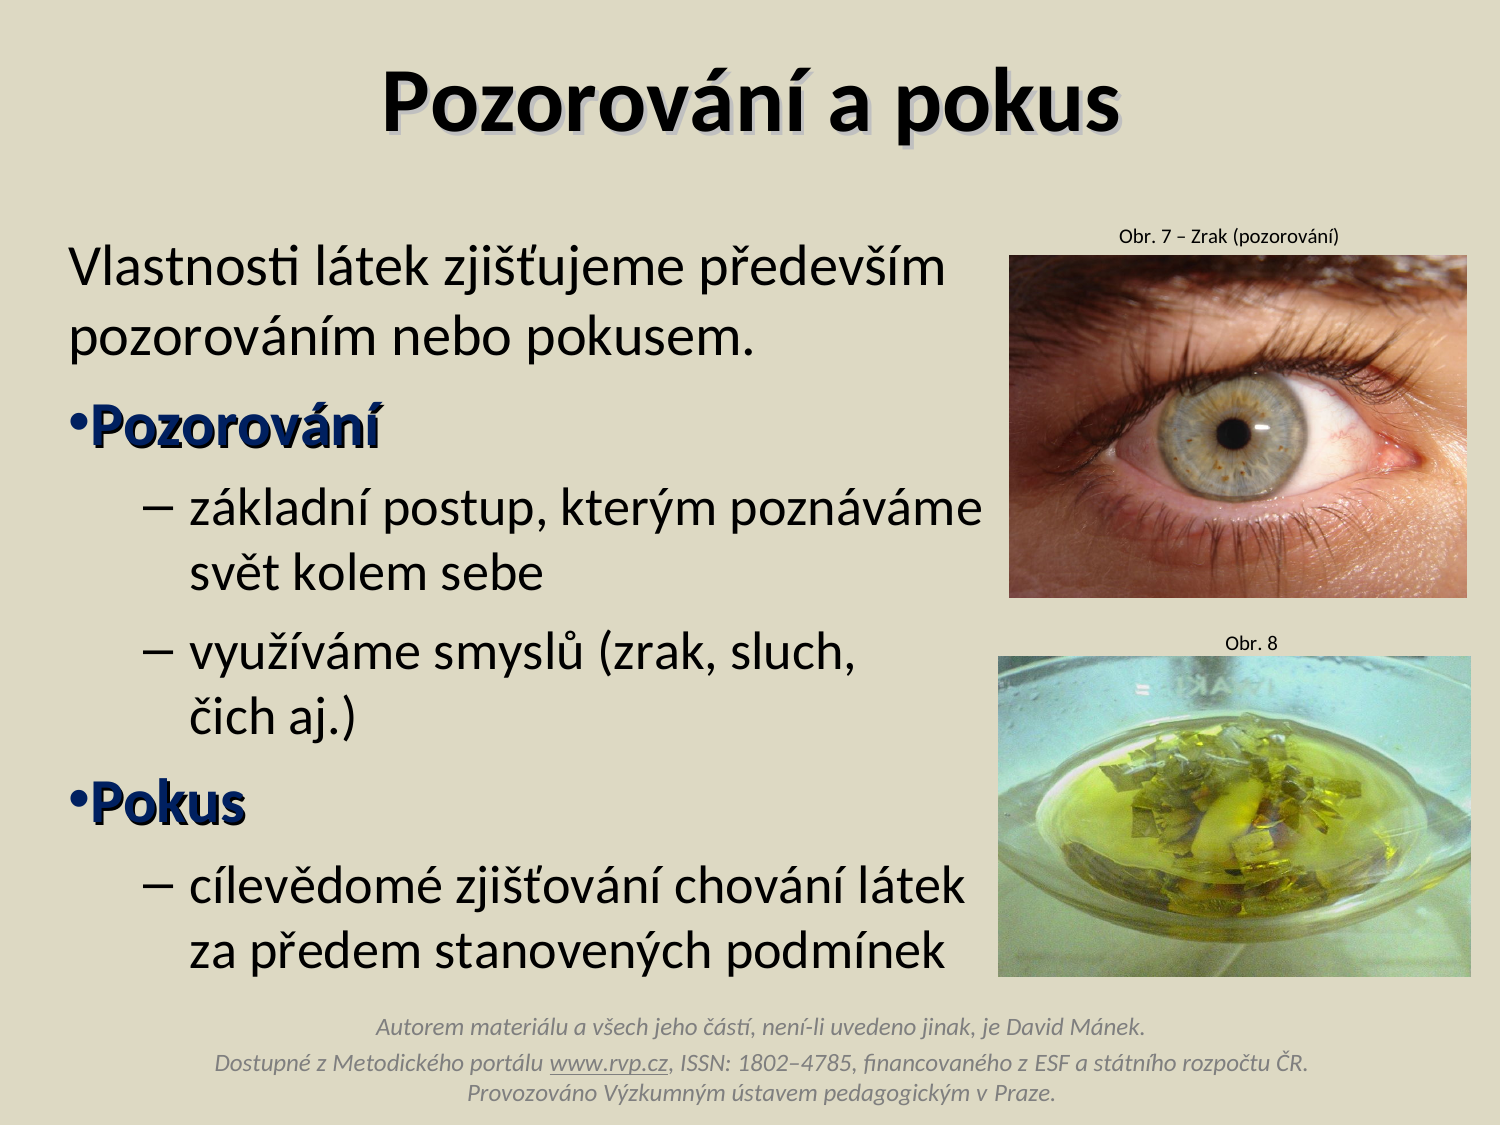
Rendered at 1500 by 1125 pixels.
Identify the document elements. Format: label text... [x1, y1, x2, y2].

picture [1009, 255, 1467, 598]
text_box Obr. 8 [1210, 621, 1317, 656]
text_box Obr. 7 – Zrak (pozorování) [1104, 214, 1412, 255]
picture [998, 656, 1471, 977]
text_box Autorem materiálu a všech jeho částí, není-li uvedeno jinak, je David Mánek. Dostupné z Metodického portálu www.rvp.cz, ISSN: 1802–4785, financovaného z ESF a státního rozpočtu ČR. Provozováno Výzkumným ústavem pedagogickým v Praze. [159, 1003, 1365, 1094]
list Vlastnosti látek zjišťujeme především pozorováním nebo pokusem. Pozorování základní postup, kterým poznáváme svět kolem sebe využíváme smyslů (zrak, sluch, čich aj.) Pokus cílevědomé zjišťování chování látek za předem stanovených podmínek [53, 220, 1022, 988]
title Pozorování a pokus [76, 30, 1427, 159]
